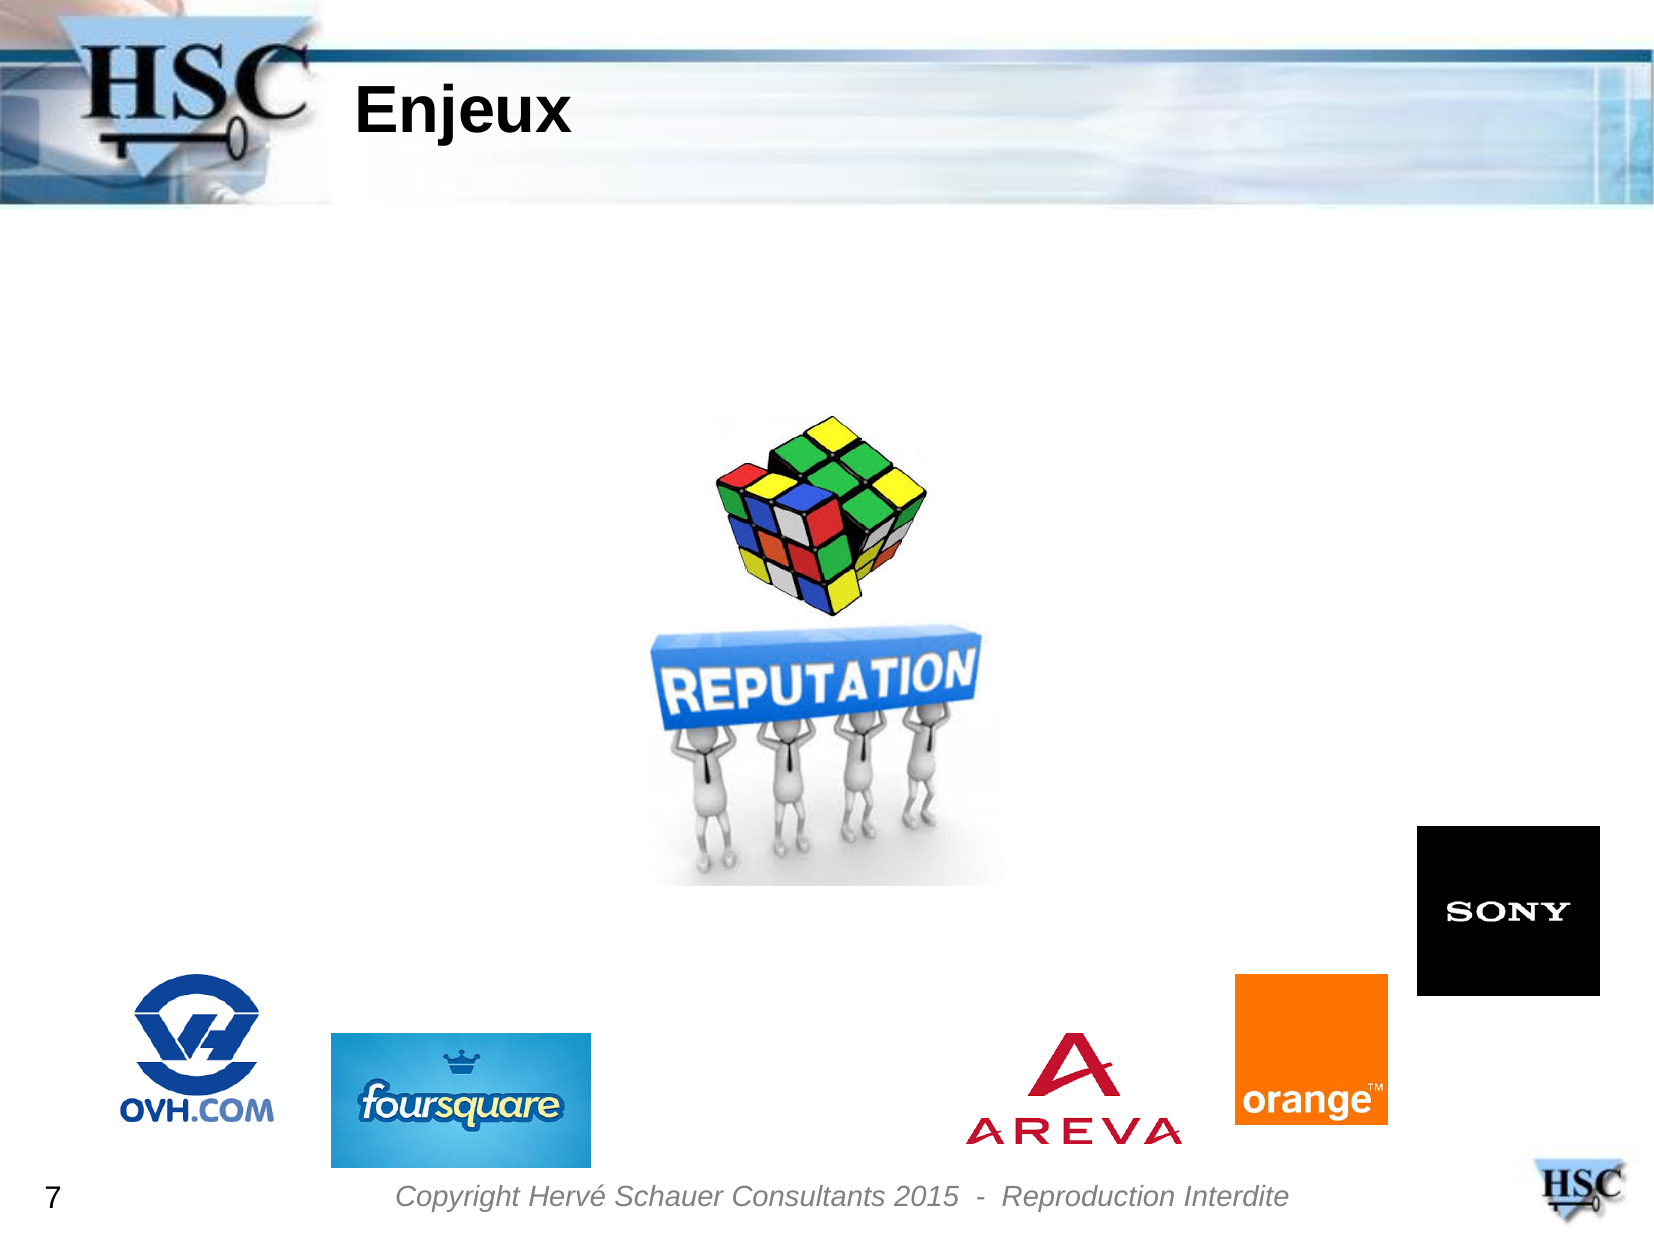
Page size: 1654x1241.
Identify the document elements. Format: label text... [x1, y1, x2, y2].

picture [965, 1033, 1182, 1144]
picture [649, 413, 1004, 886]
picture [331, 1033, 591, 1168]
picture [1417, 826, 1600, 996]
picture [118, 974, 275, 1123]
title Enjeux [354, 2, 1654, 210]
picture [1235, 974, 1388, 1125]
